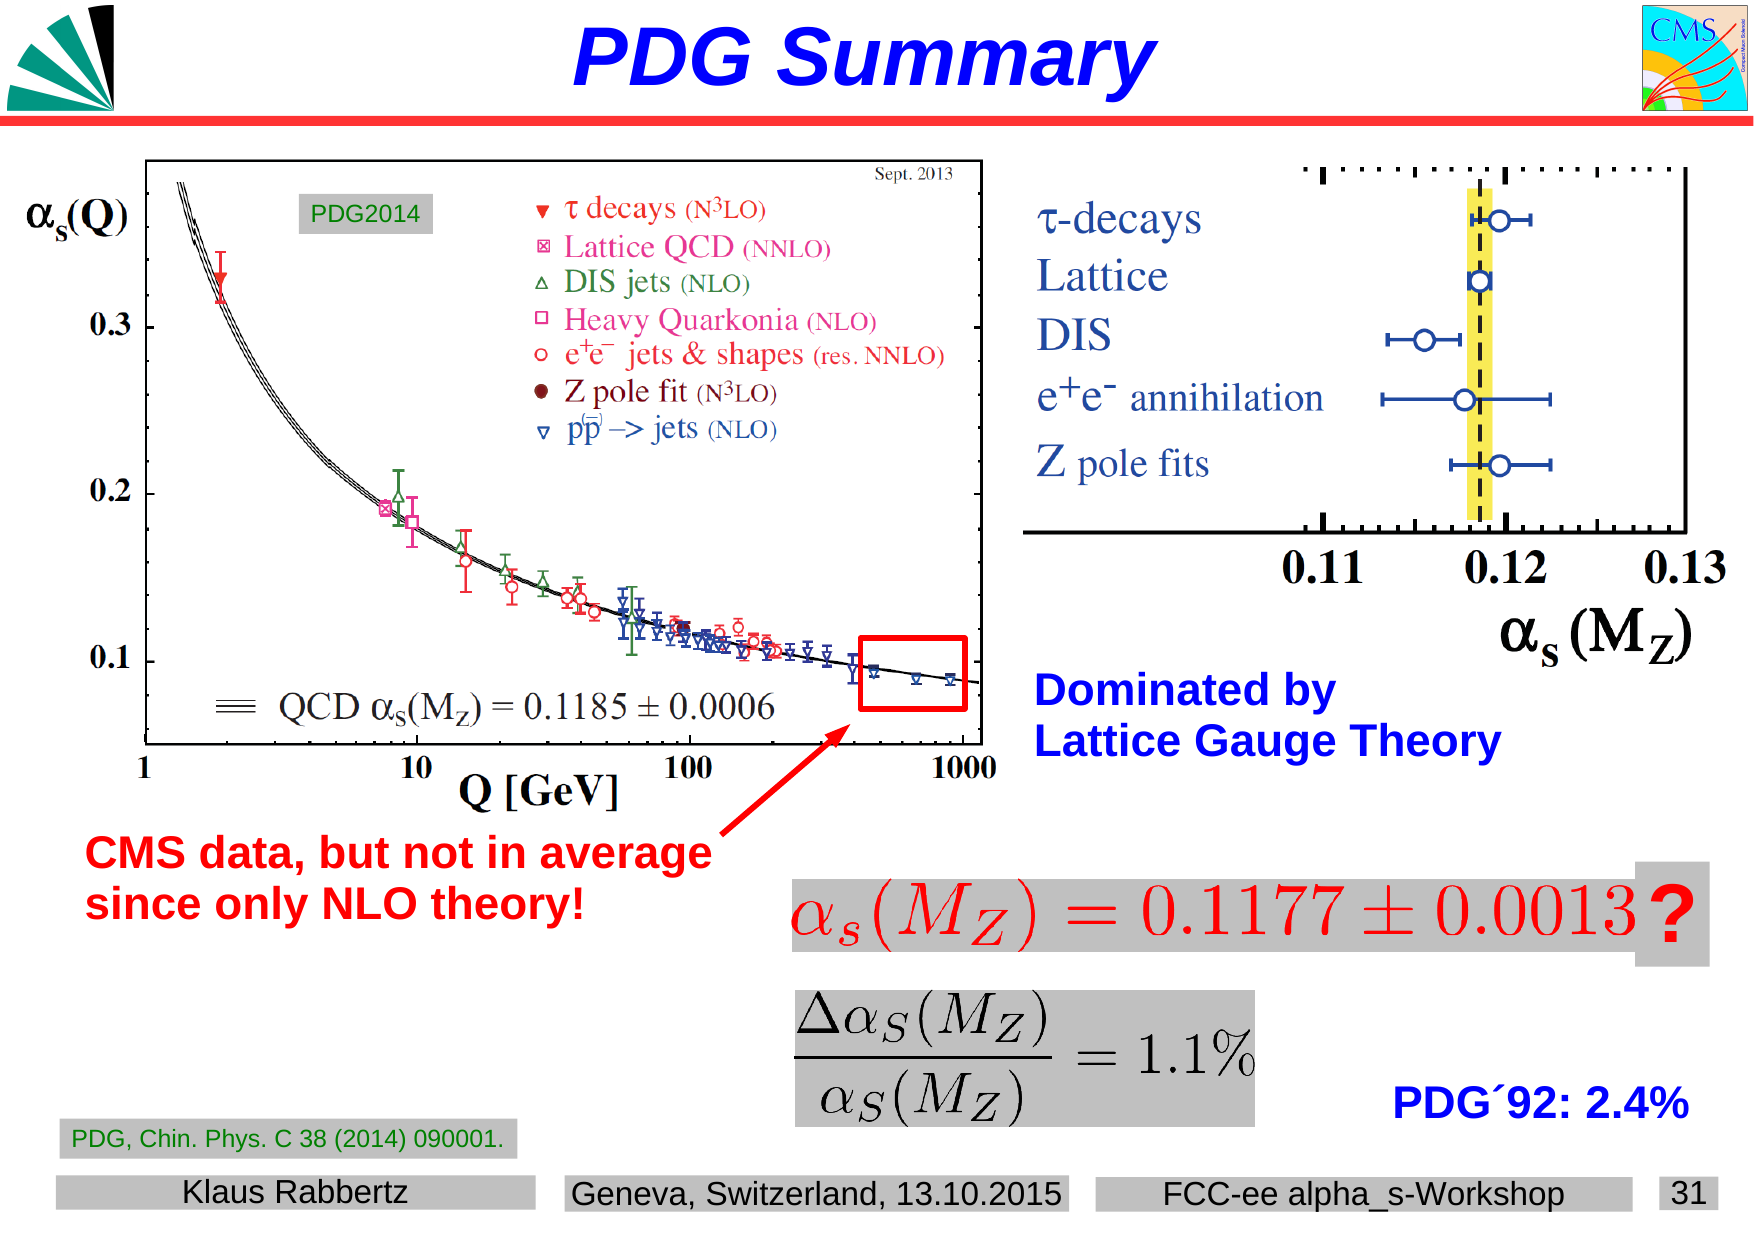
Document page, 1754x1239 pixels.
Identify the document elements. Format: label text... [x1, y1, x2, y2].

picture [794, 989, 1255, 1127]
picture [7, 5, 114, 112]
text_box CMS data, but not in average since only NLO theory! [72, 820, 726, 936]
text_box ? [1635, 861, 1710, 967]
text_box PDG´92: 2.4% [1380, 1070, 1701, 1134]
text_box PDG2014 [298, 193, 433, 234]
picture [1642, 5, 1748, 111]
text_box PDG, Chin. Phys. C 38 (2014) 090001. [59, 1118, 518, 1159]
picture [791, 878, 1635, 952]
title PDG Summary [123, 0, 1606, 114]
picture [1023, 167, 1734, 676]
text_box Dominated by Lattice Gauge Theory [1022, 658, 1515, 773]
picture [18, 143, 1004, 814]
